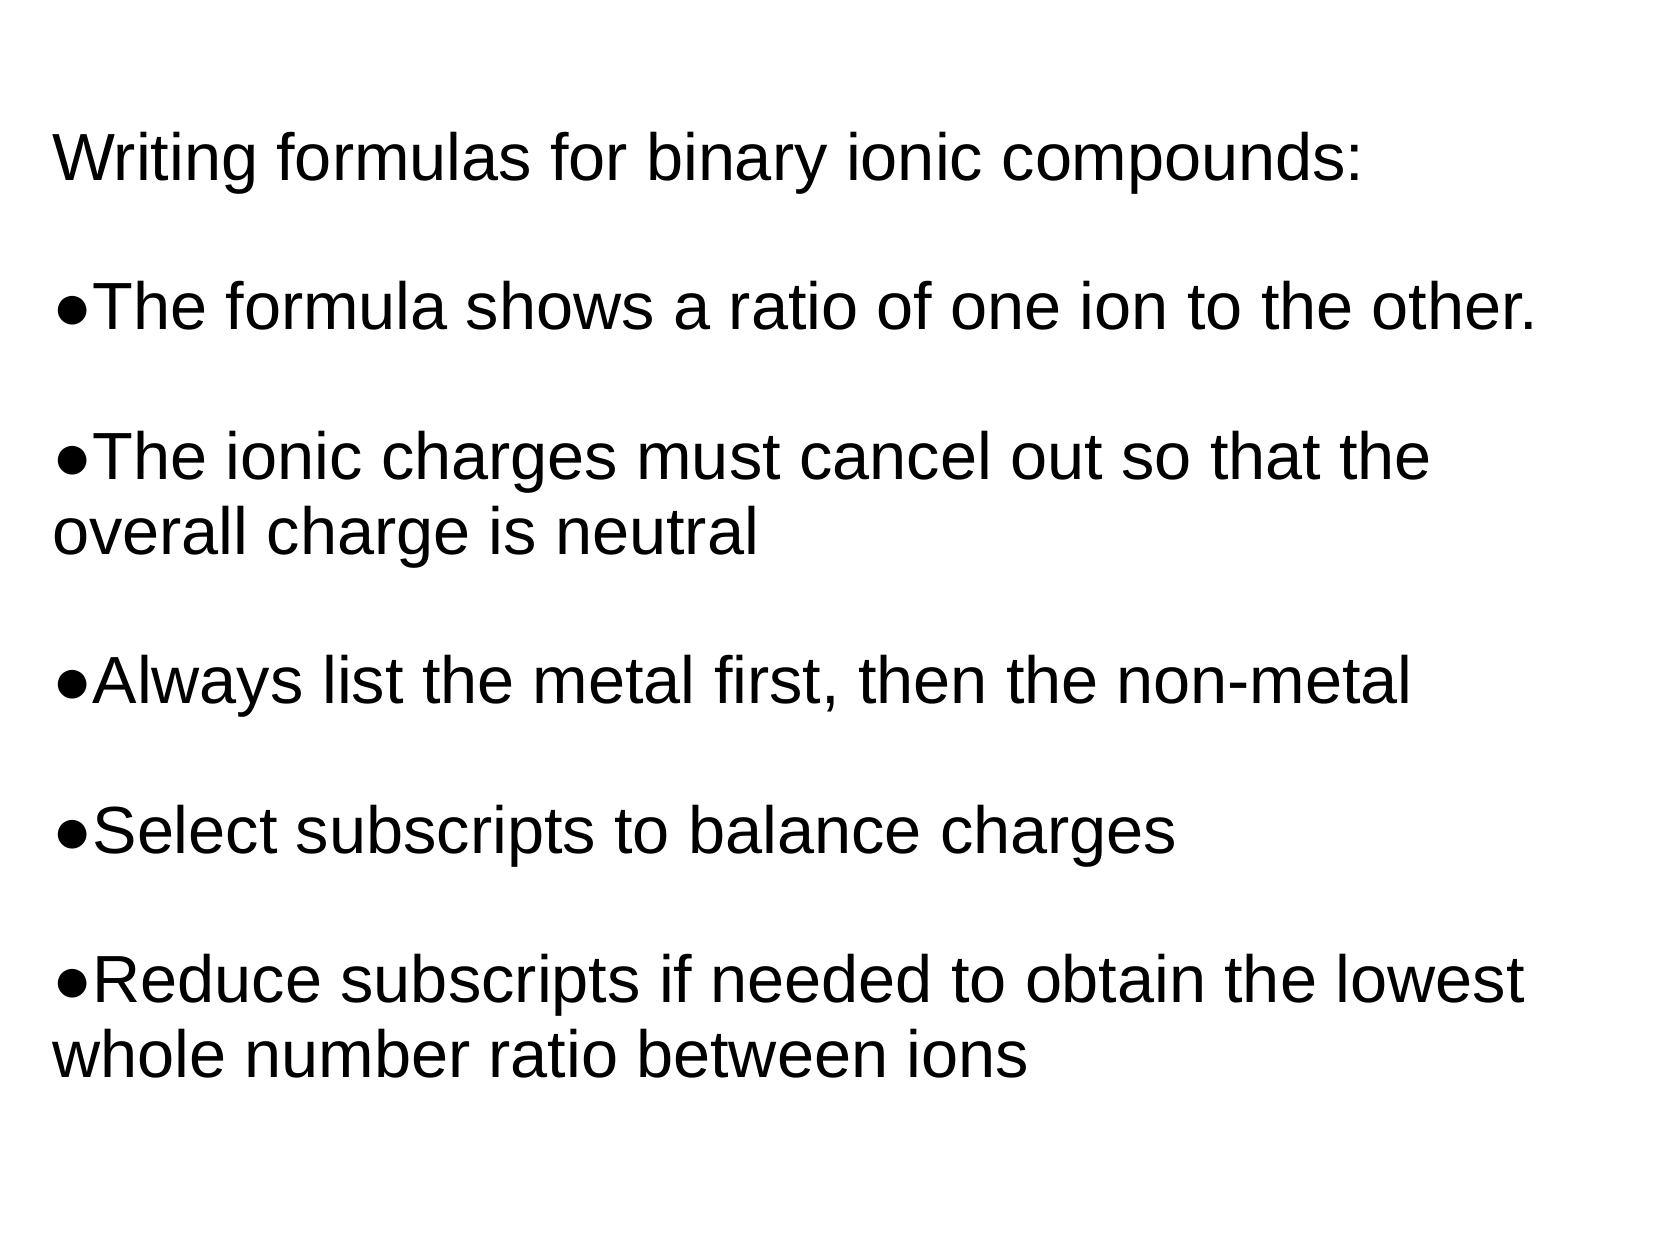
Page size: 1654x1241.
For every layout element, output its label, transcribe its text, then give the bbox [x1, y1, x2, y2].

text_box Writing formulas for binary ionic compounds: ●The formula shows a ratio of one ion to the other. ●The ionic charges must cancel out so that the overall charge is neutral ●Always list the metal first, then the non-metal ●Select subscripts to balance charges ●Reduce subscripts if needed to obtain the lowest whole number ratio between ions [37, 112, 1613, 1100]
